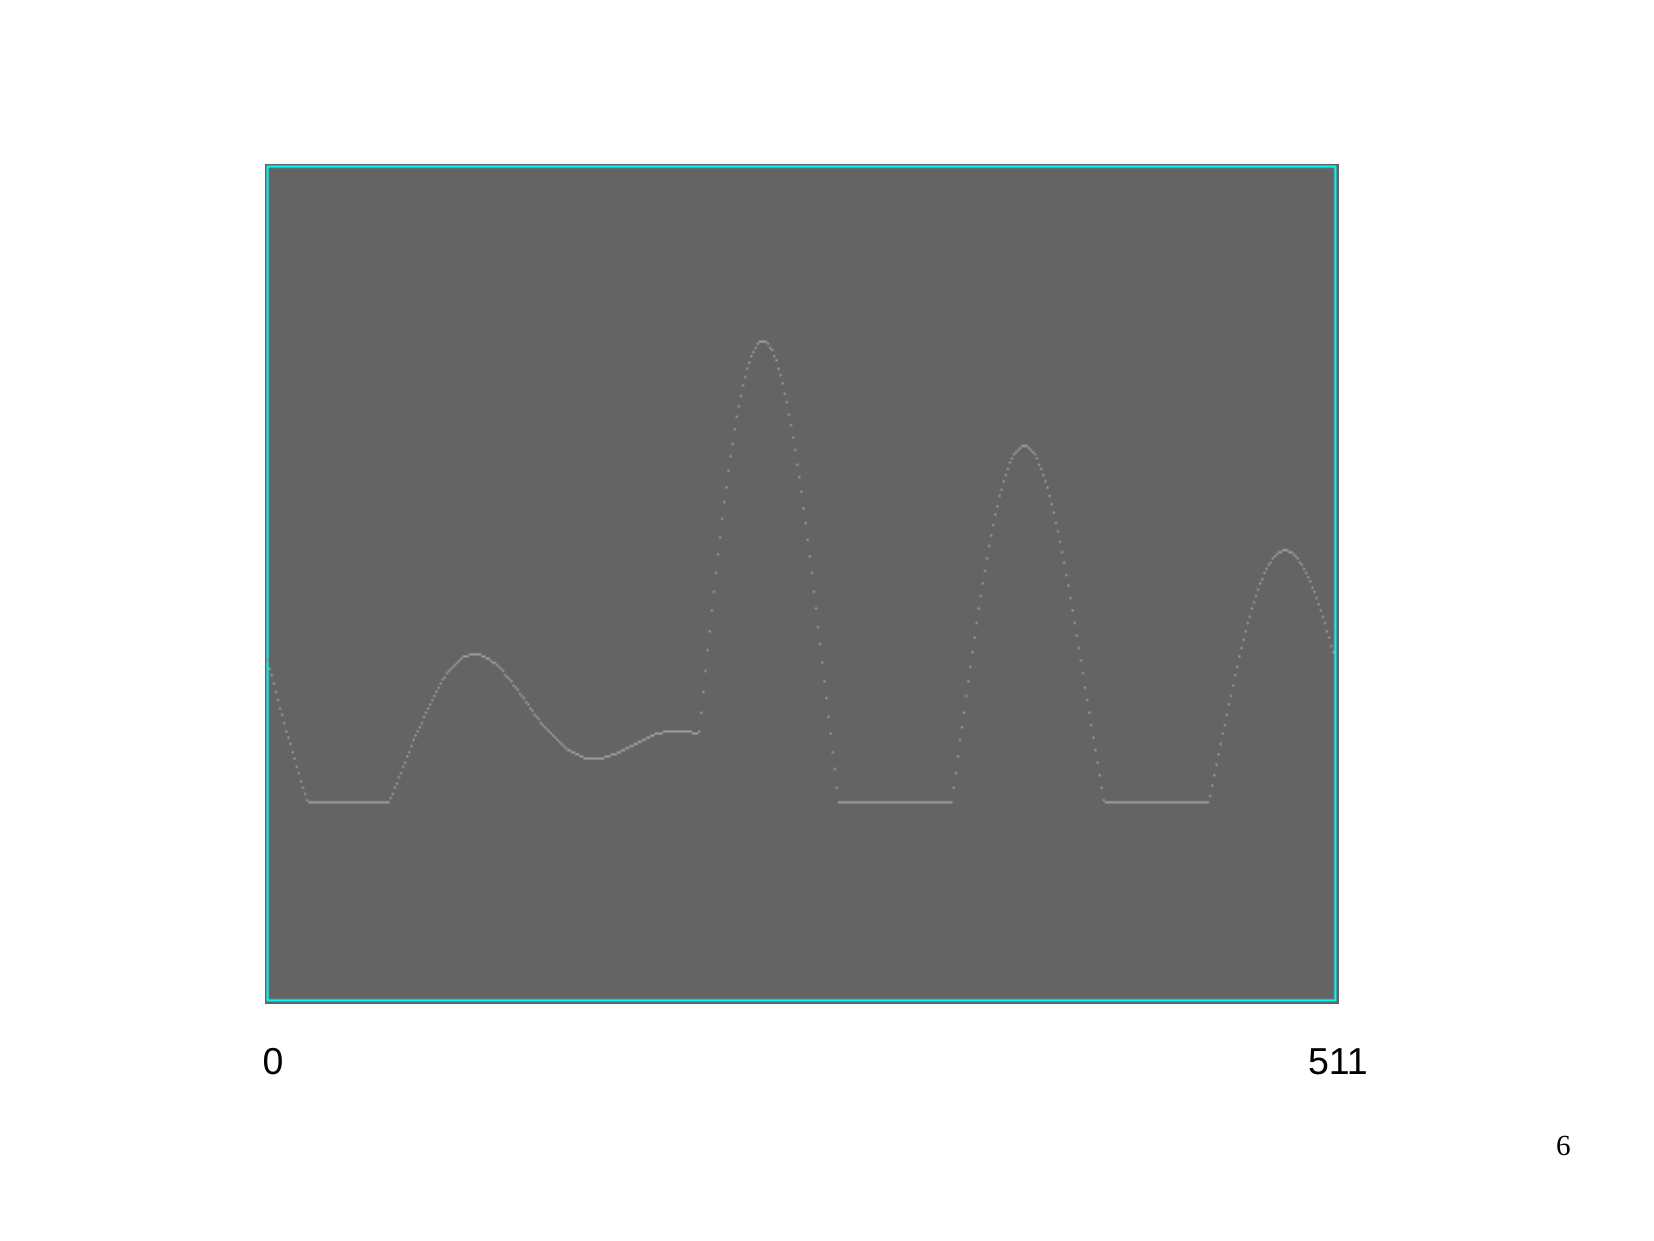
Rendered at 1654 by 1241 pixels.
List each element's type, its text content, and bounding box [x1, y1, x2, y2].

picture [265, 164, 1339, 1004]
text_box 511 [1293, 1033, 1383, 1091]
text_box 0 [248, 1033, 299, 1091]
